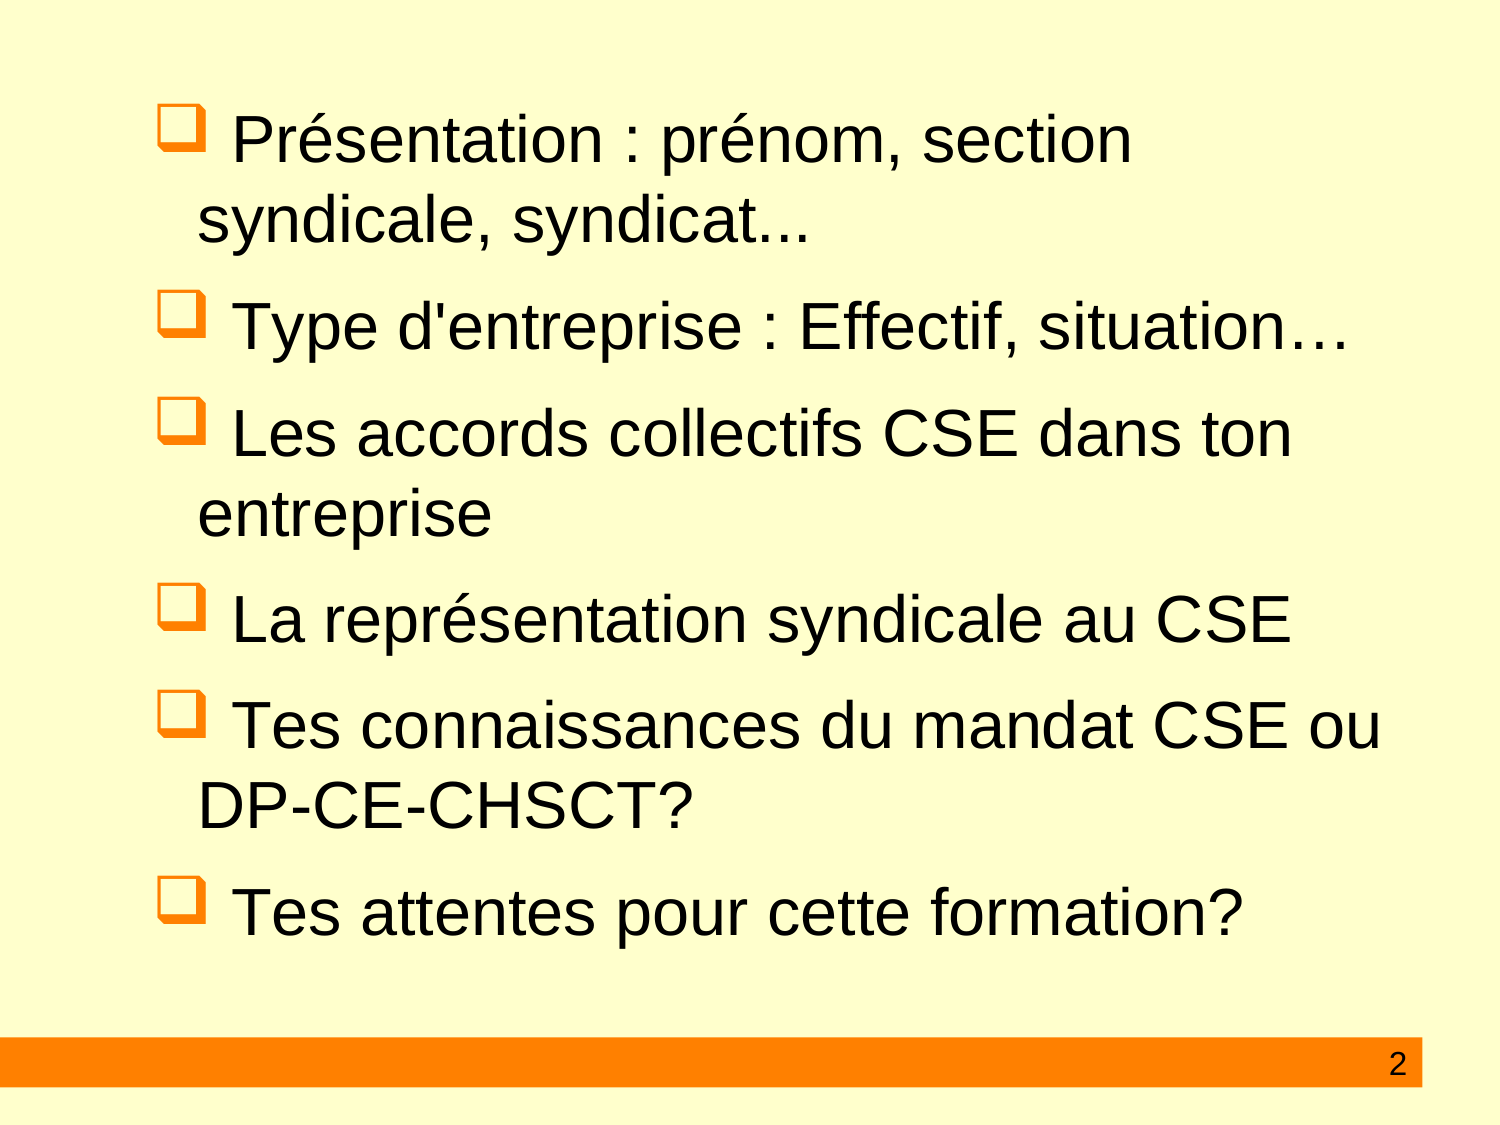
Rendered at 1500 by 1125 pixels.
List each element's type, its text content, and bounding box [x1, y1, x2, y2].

list Présentation : prénom, section syndicale, syndicat... Type d'entreprise : Effectif, situation… Les accords collectifs CSE dans ton entreprise La représentation syndicale au CSE Tes connaissances du mandat CSE ou DP-CE-CHSCT? Tes attentes pour cette formation? [62, 88, 1401, 1037]
text_box <numéro> [0, 1037, 1423, 1088]
